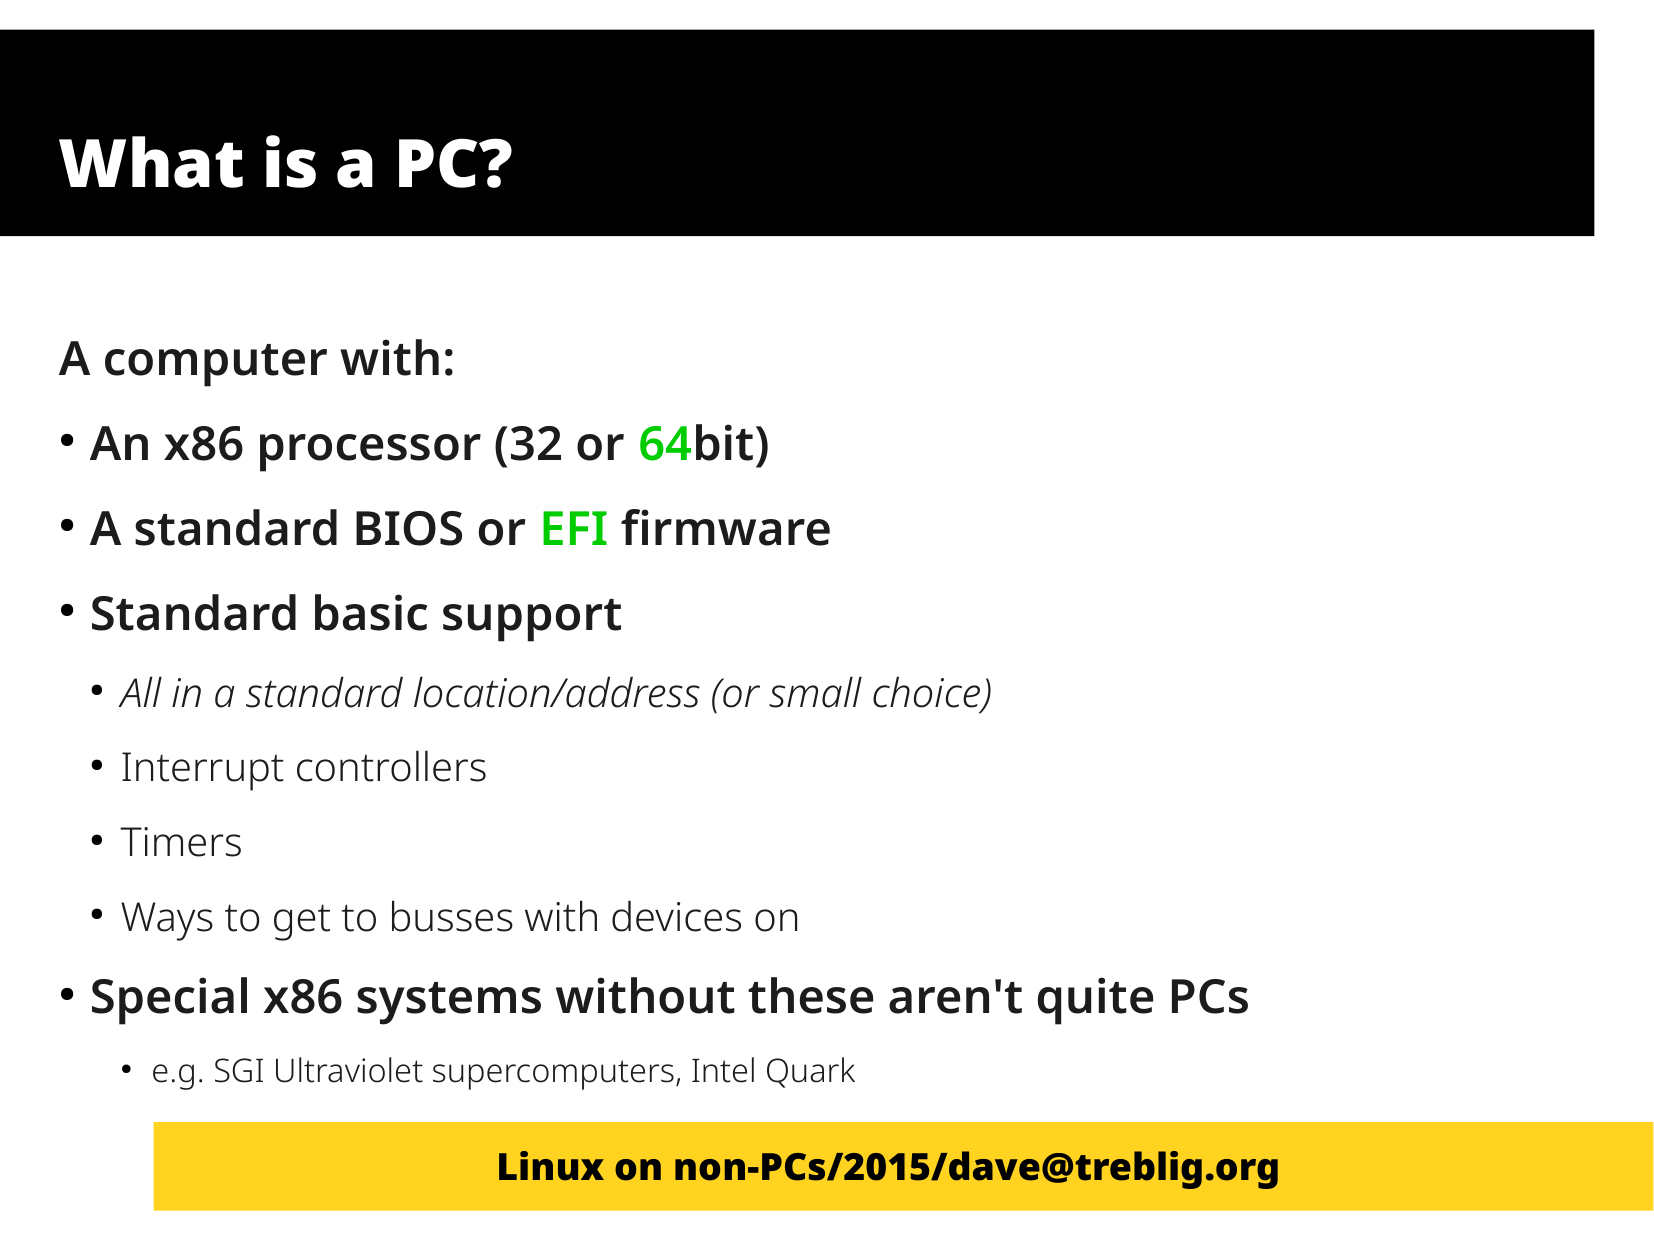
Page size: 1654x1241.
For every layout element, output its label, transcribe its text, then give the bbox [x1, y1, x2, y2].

list A computer with: An x86 processor (32 or 64bit) A standard BIOS or EFI firmware Standard basic support All in a standard location/address (or small choice) Interrupt controllers Timers Ways to get to busses with devices on Special x86 systems without these aren't quite PCs e.g. SGI Ultraviolet supercomputers, Intel Quark [59, 324, 1565, 1093]
title What is a PC? [59, 59, 1595, 207]
